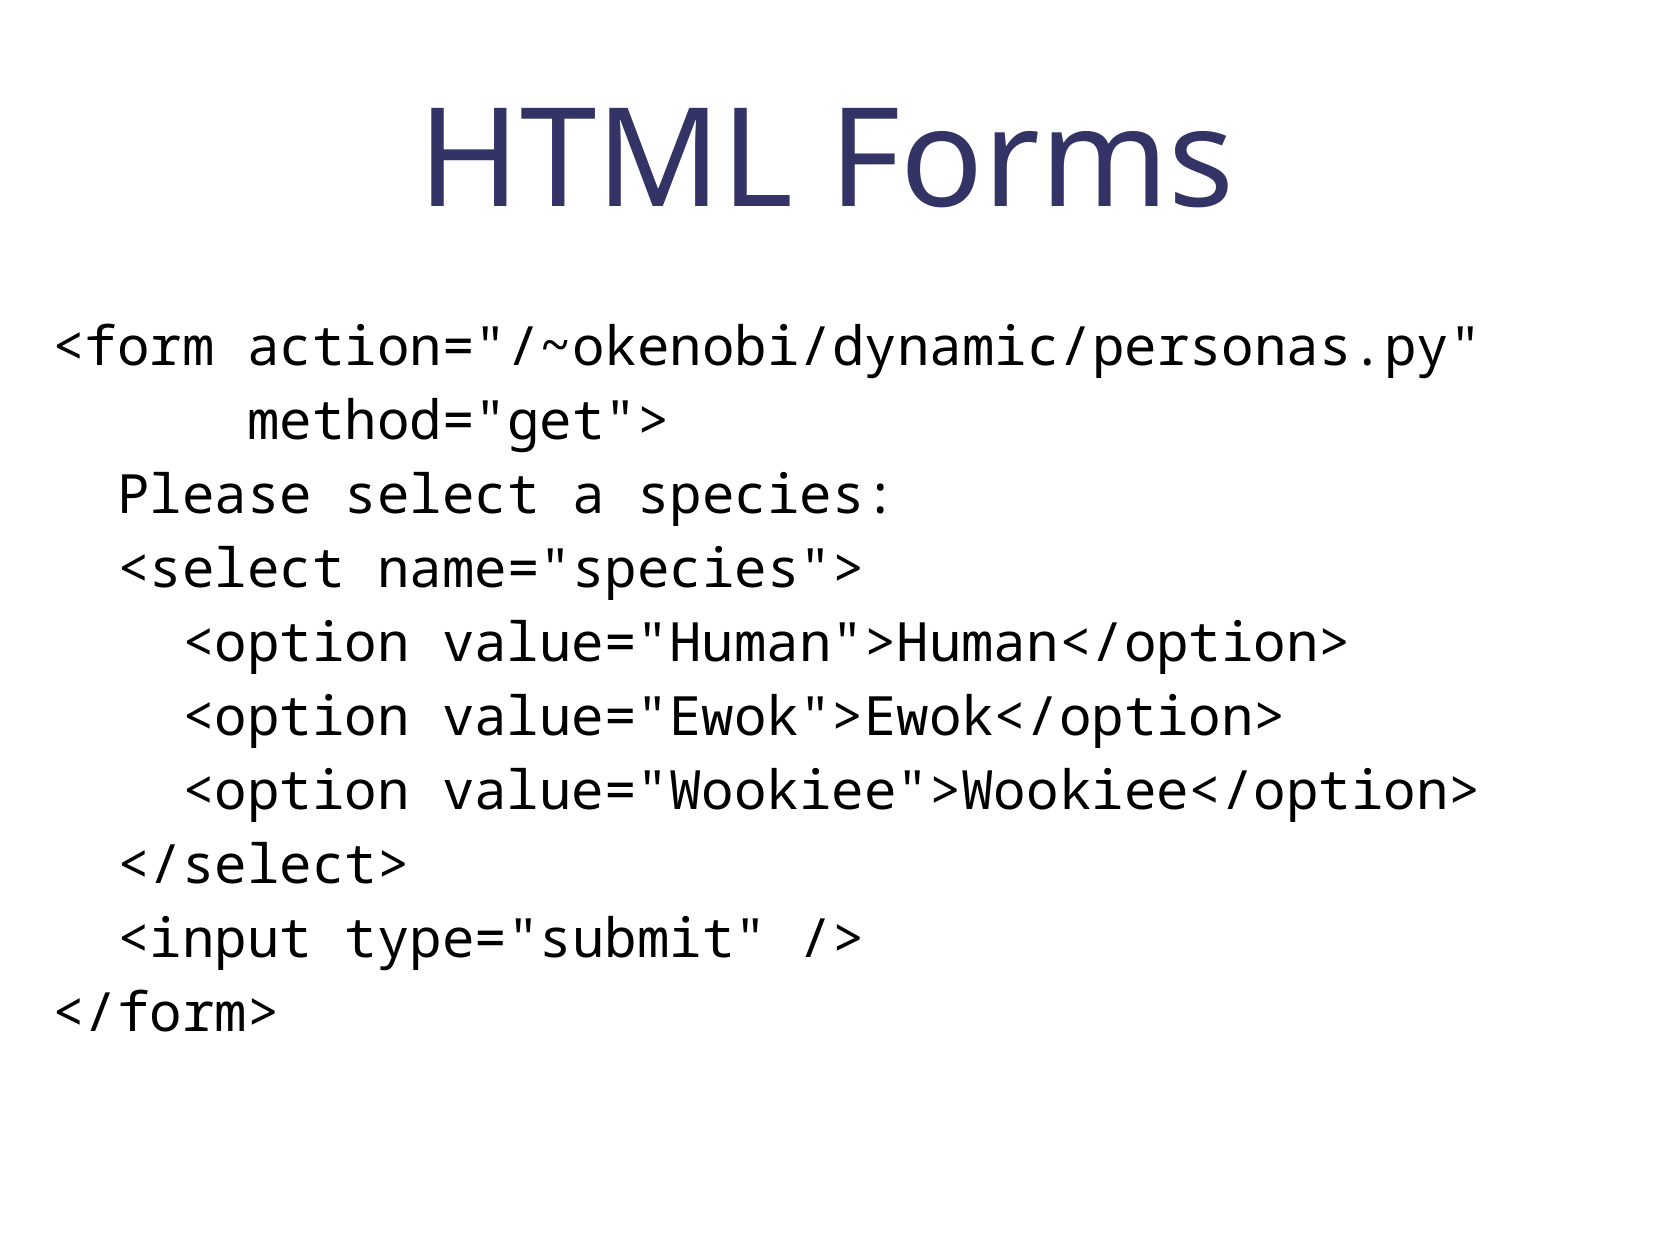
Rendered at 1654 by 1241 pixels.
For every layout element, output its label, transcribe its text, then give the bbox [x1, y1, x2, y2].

title HTML Forms [82, 56, 1571, 250]
text_box <form action="/~okenobi/dynamic/personas.py" method="get"> Please select a species: <select name="species"> <option value="Human">Human</option> <option value="Ewok">Ewok</option> <option value="Wookiee">Wookiee</option> </select> <input type="submit" /> </form> [37, 300, 1654, 973]
